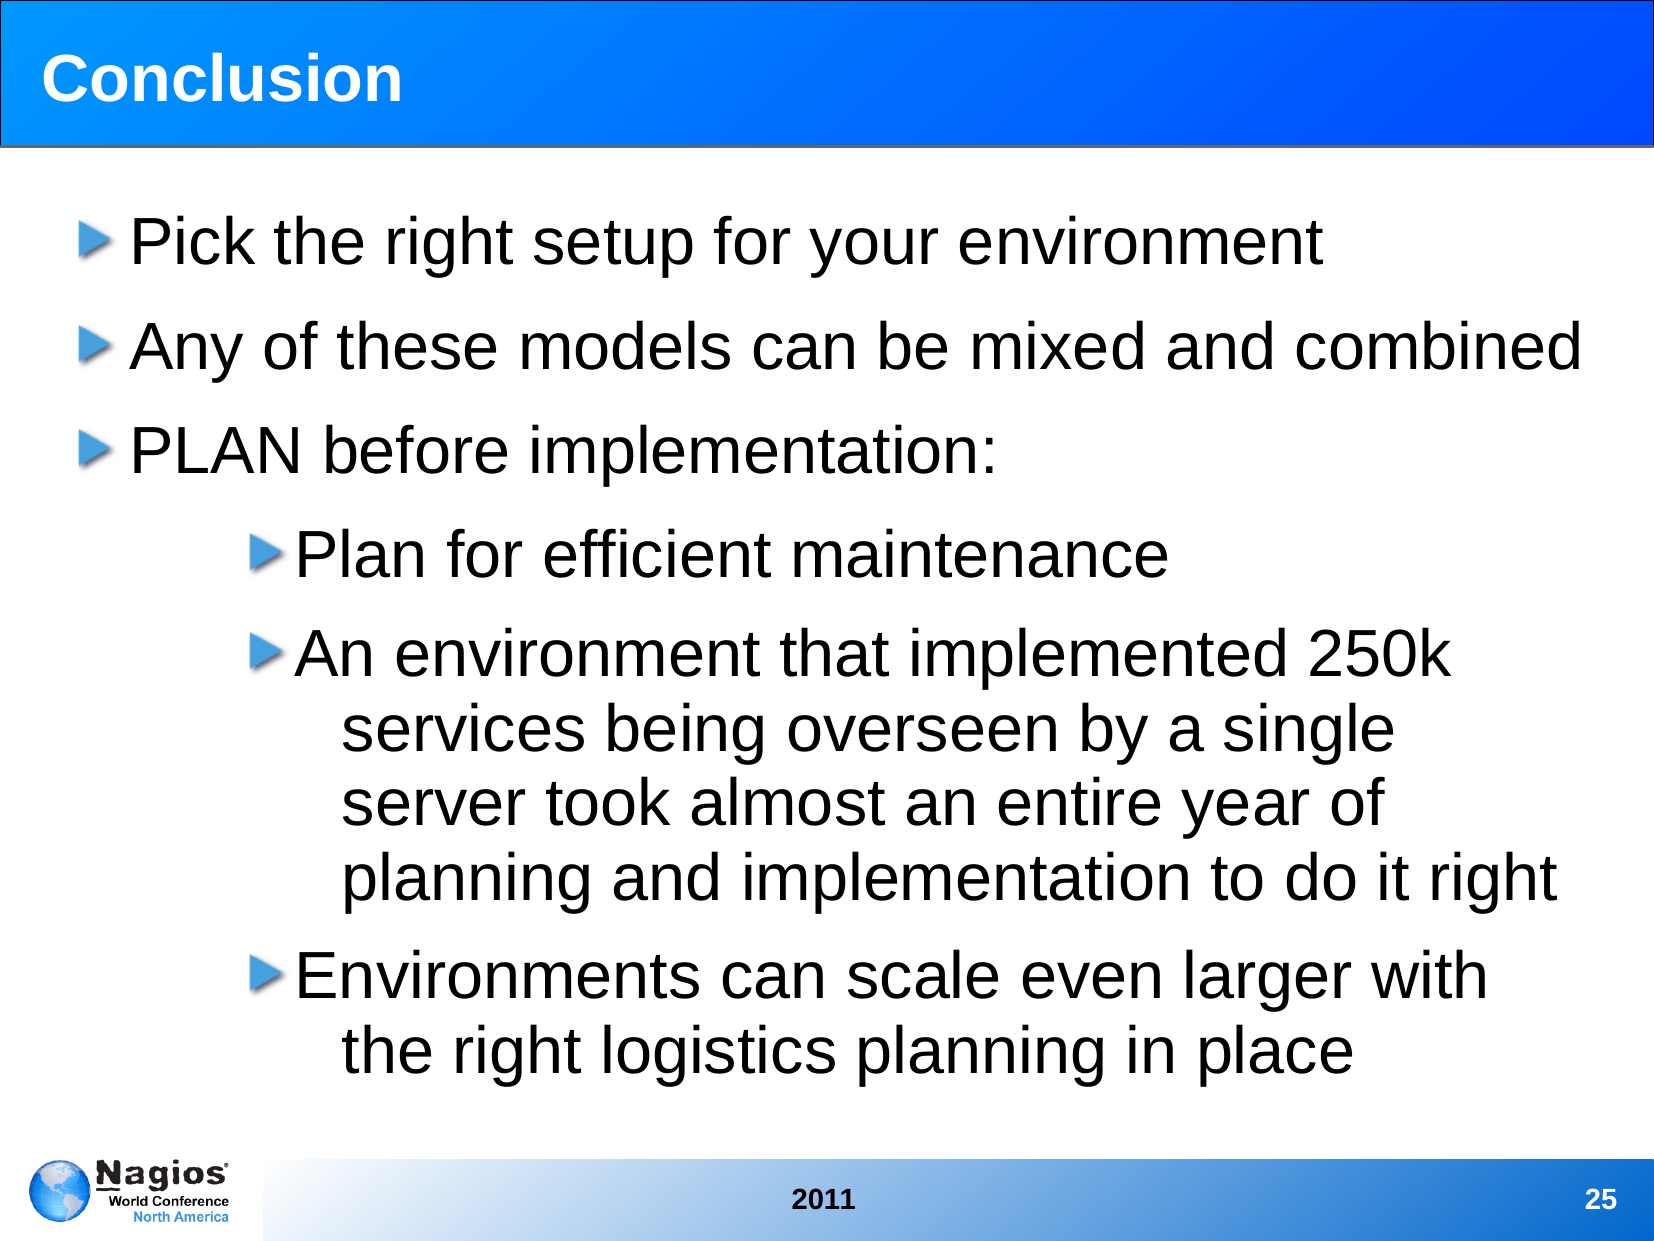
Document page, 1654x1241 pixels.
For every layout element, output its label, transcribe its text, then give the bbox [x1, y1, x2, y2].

title Conclusion [41, 29, 1638, 127]
list Pick the right setup for your environment Any of these models can be mixed and combined PLAN before implementation: Plan for efficient maintenance An environment that implemented 250k services being overseen by a single server took almost an entire year of planning and implementation to do it right Environments can scale even larger with the right logistics planning in place [58, 204, 1599, 1089]
picture [29, 1159, 229, 1235]
